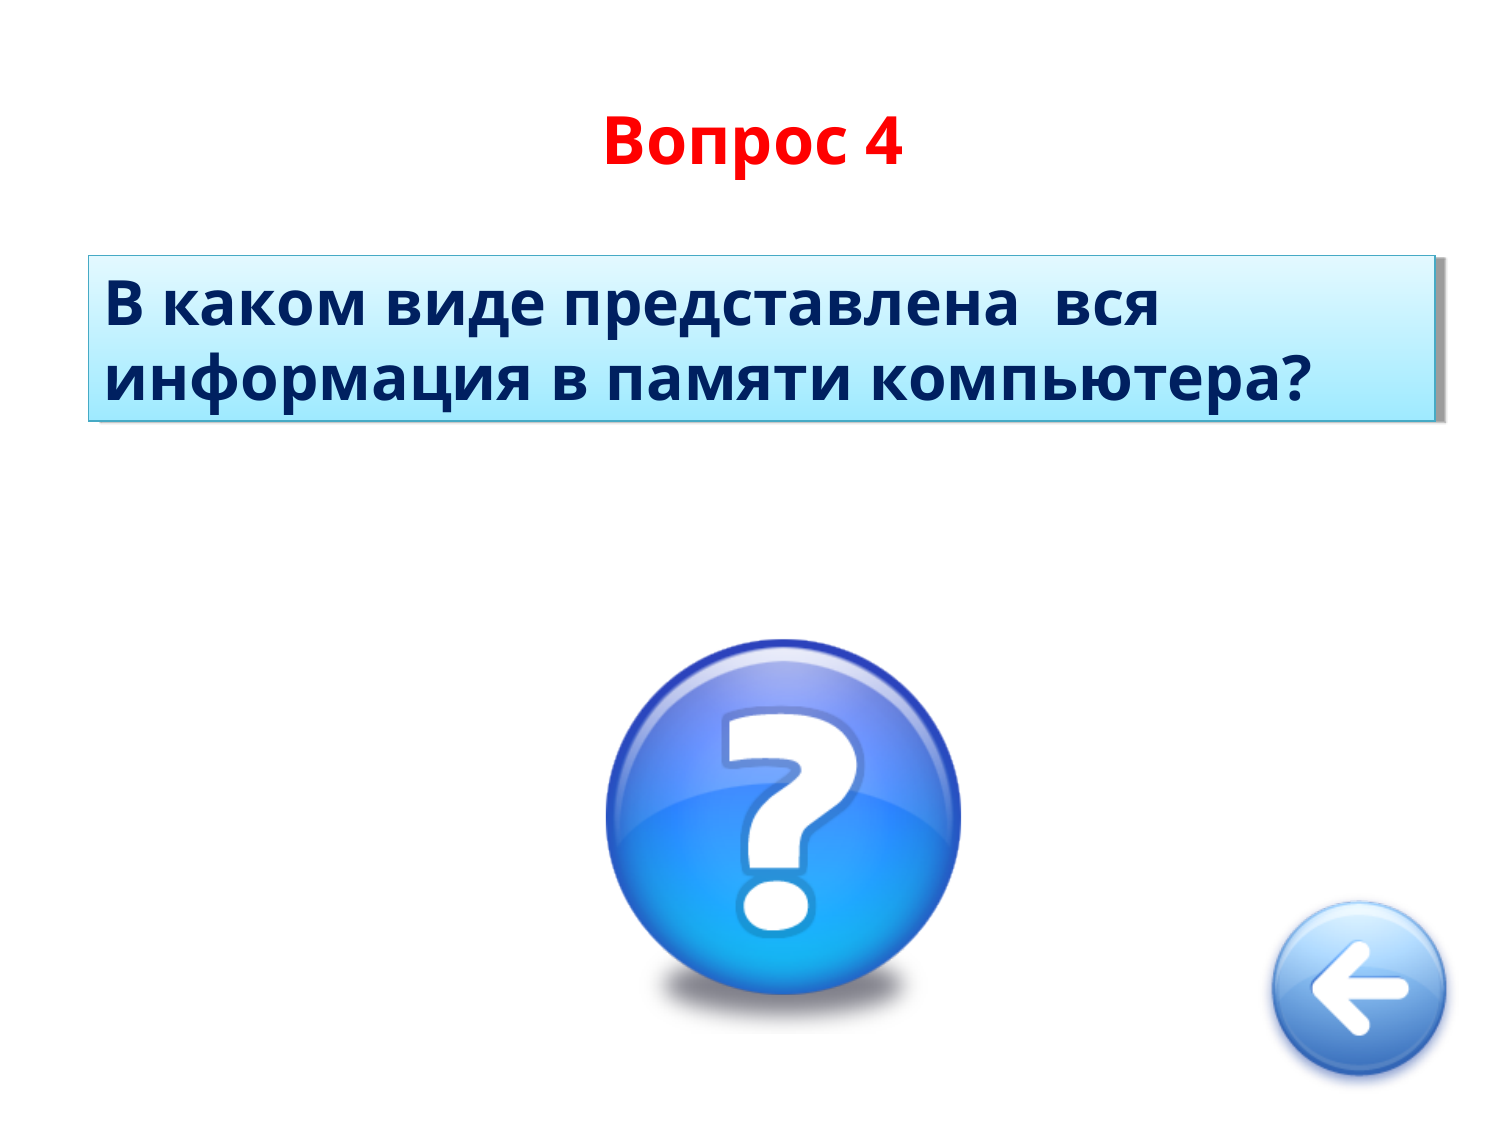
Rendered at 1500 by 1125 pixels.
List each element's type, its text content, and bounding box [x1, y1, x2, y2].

text_box В каком виде представлена вся информация в памяти компьютера? [88, 255, 1436, 421]
text_box Вопрос 4 [586, 90, 920, 186]
picture [1258, 893, 1459, 1094]
picture [584, 633, 985, 1034]
